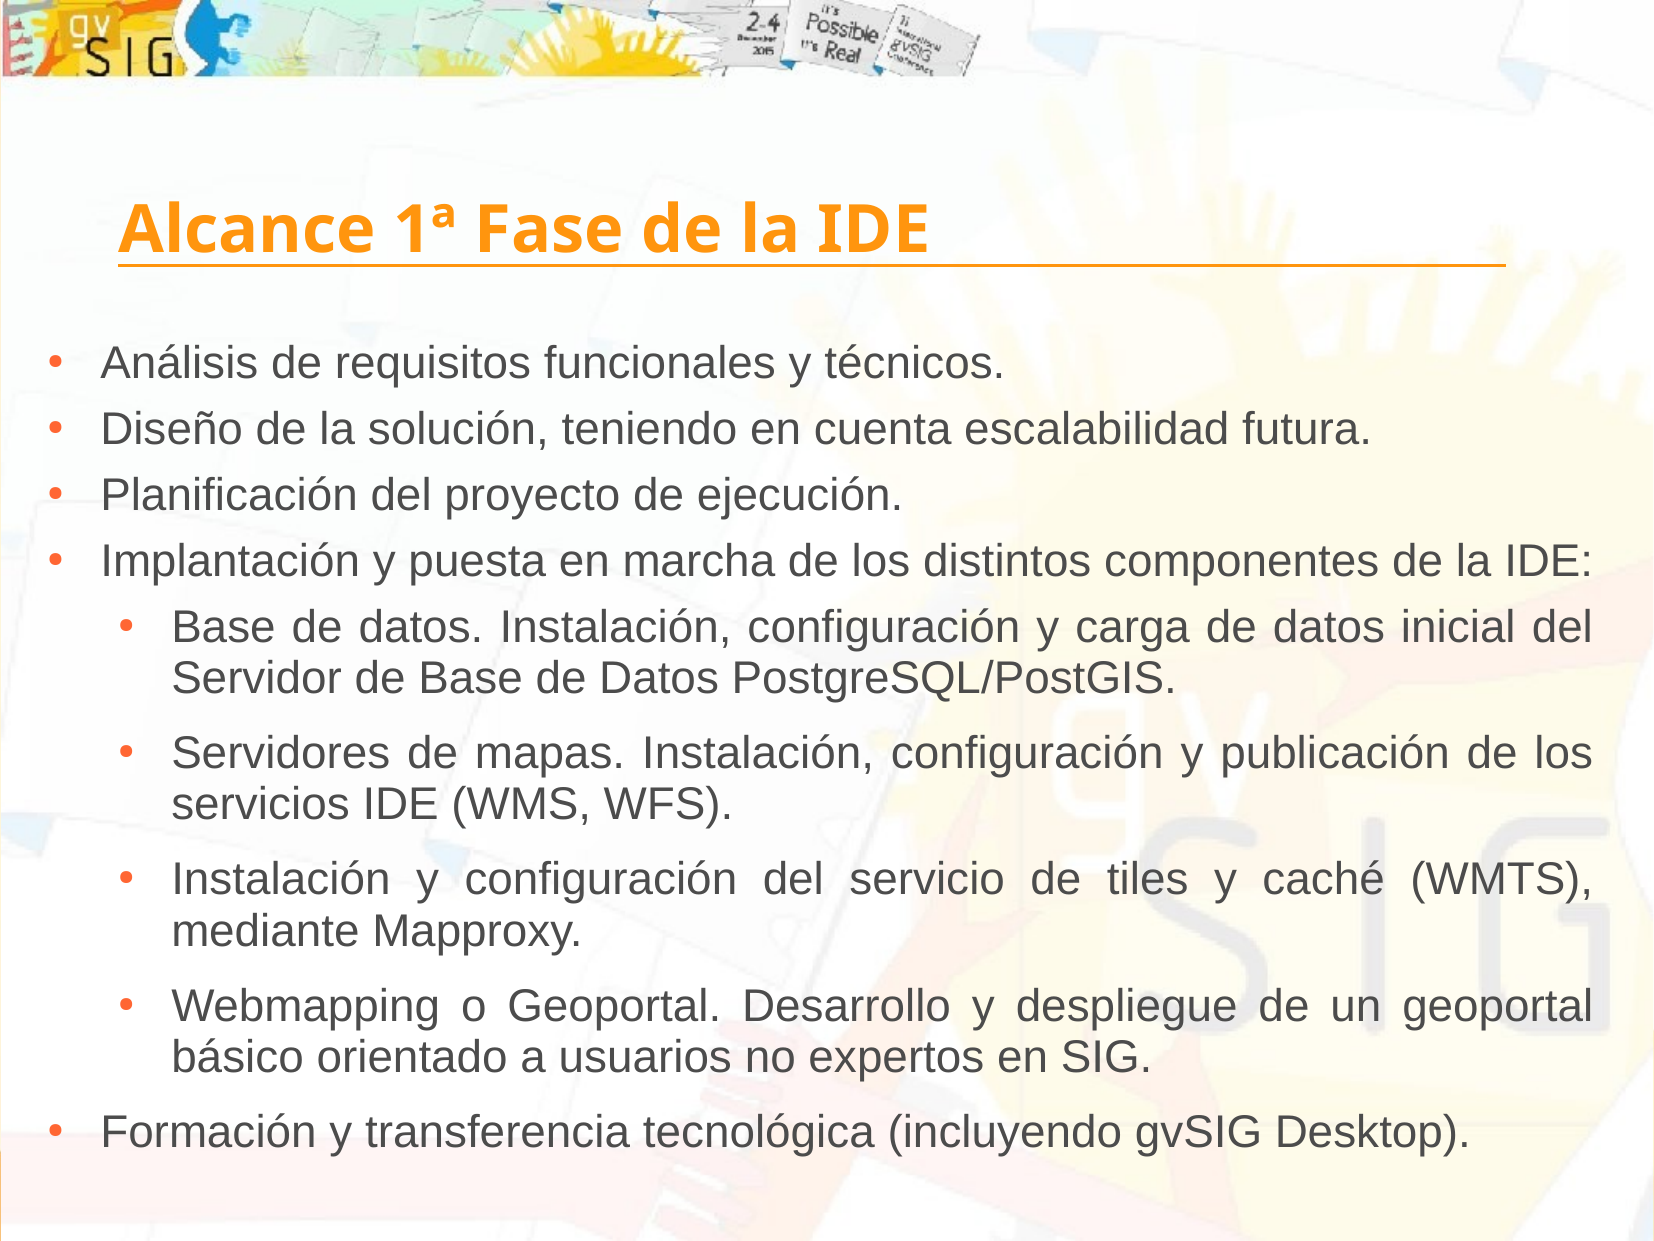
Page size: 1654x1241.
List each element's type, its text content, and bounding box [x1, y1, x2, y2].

picture [0, 0, 1654, 1241]
title Alcance 1ª Fase de la IDE [118, 177, 1607, 276]
list Análisis de requisitos funcionales y técnicos. Diseño de la solución, teniendo en cuenta escalabilidad futura. Planificación del proyecto de ejecución. Implantación y puesta en marcha de los distintos componentes de la IDE: Base de datos. Instalación, configuración y carga de datos inicial del Servidor de Base de Datos PostgreSQL/PostGIS. Servidores de mapas. Instalación, configuración y publicación de los servicios IDE (WMS, WFS). Instalación y configuración del servicio de tiles y caché (WMTS), mediante Mapproxy. Webmapping o Geoportal. Desarrollo y despliegue de un geoportal básico orientado a usuarios no expertos en SIG. Formación y transferencia tecnológica (incluyendo gvSIG Desktop). [29, 259, 1595, 1148]
